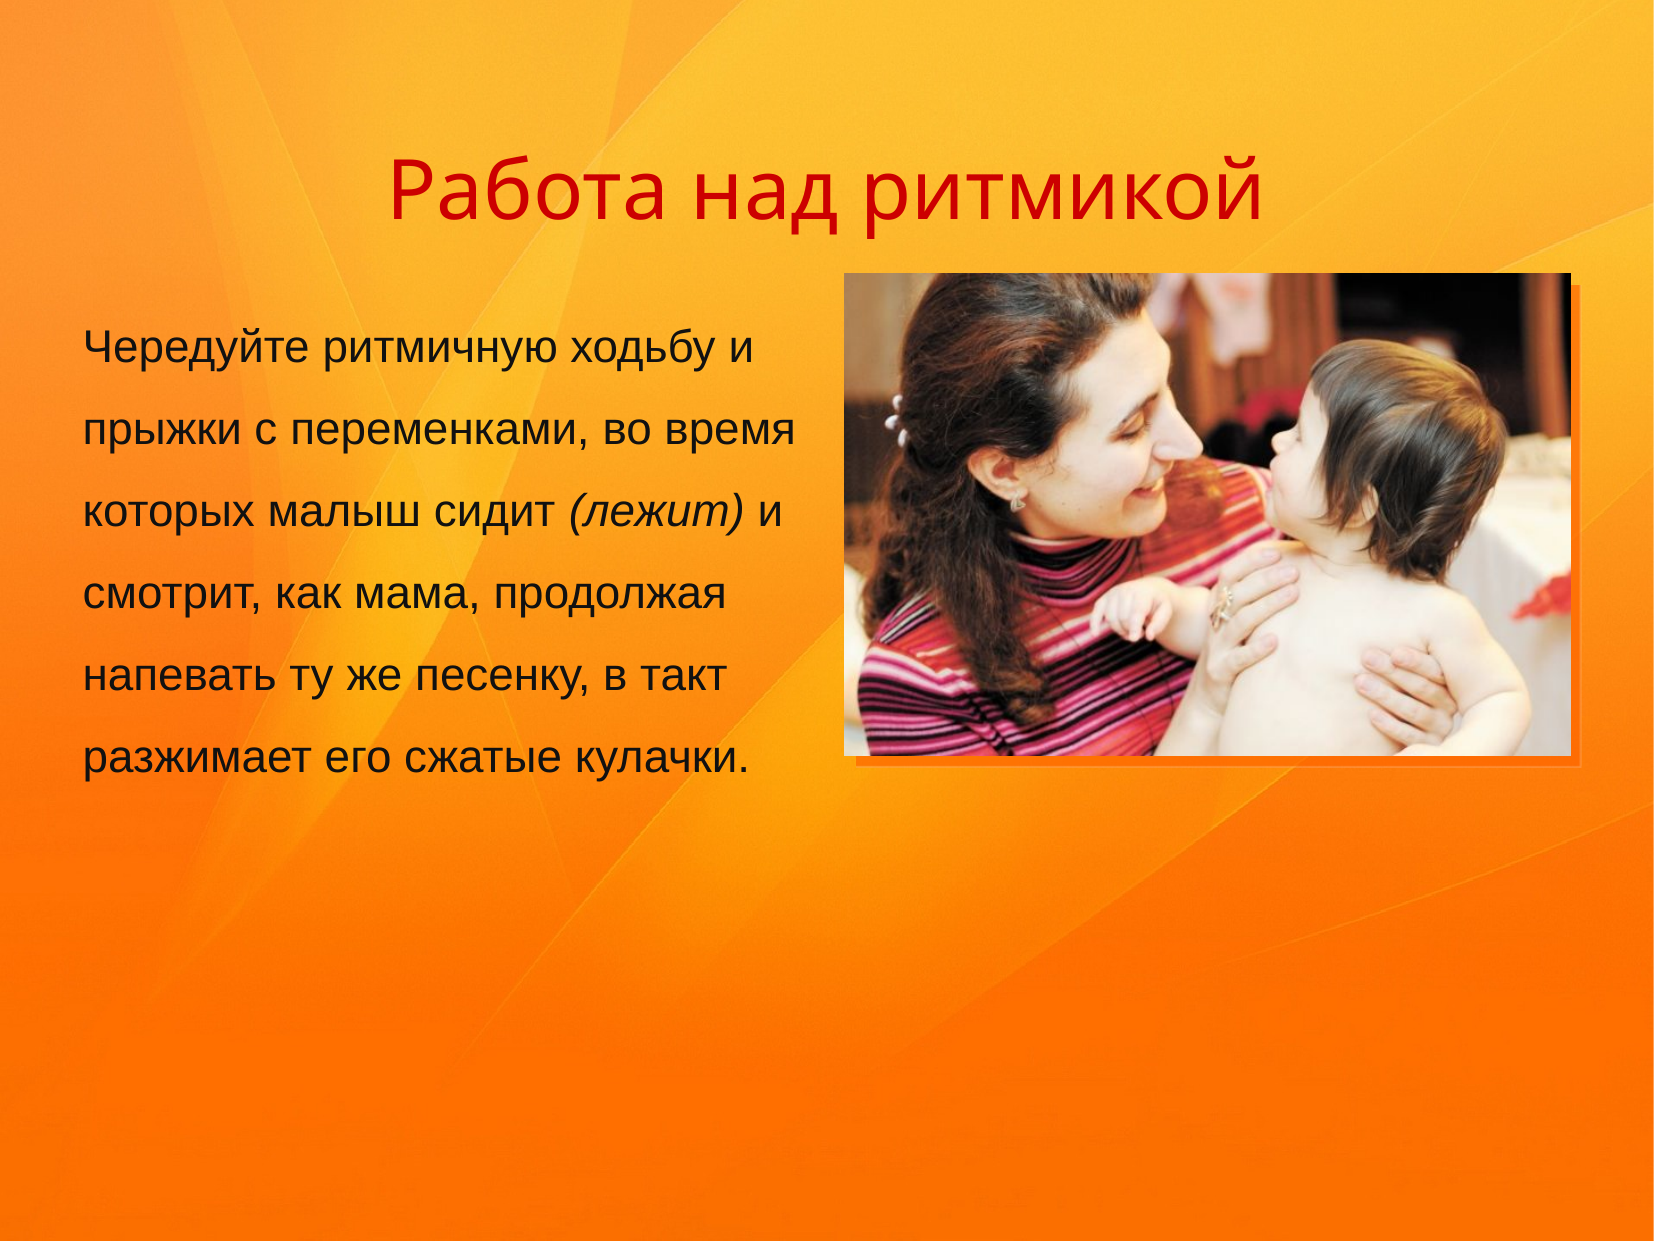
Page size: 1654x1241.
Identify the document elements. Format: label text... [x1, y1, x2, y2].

list Чередуйте ритмичную ходьбу и прыжки с переменками, во время которых малыш сидит (лежит) и смотрит, как мама, продолжая напевать ту же песенку, в такт разжимает его сжатые кулачки. [82, 290, 809, 1109]
picture [0, 0, 1654, 1241]
title Работа над ритмикой [82, 49, 1571, 257]
